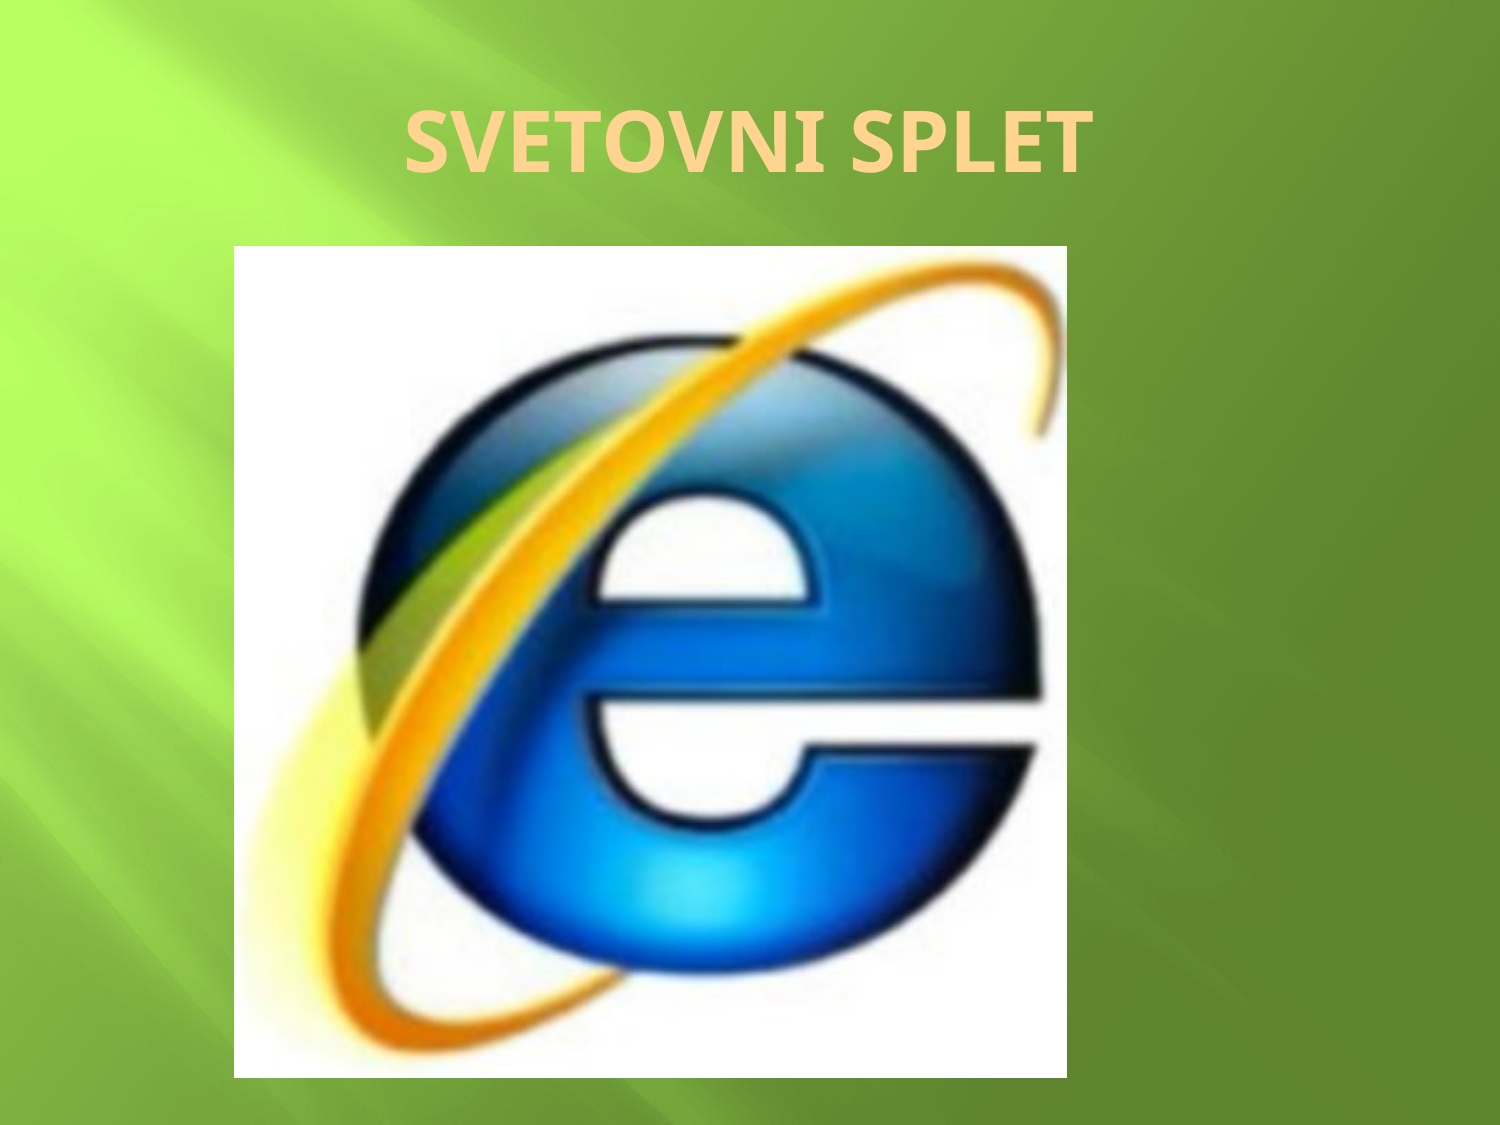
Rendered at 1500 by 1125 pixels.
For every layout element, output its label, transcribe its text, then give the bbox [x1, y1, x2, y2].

title SVETOVNI SPLET [75, 45, 1425, 233]
picture [0, 0, 1500, 1125]
